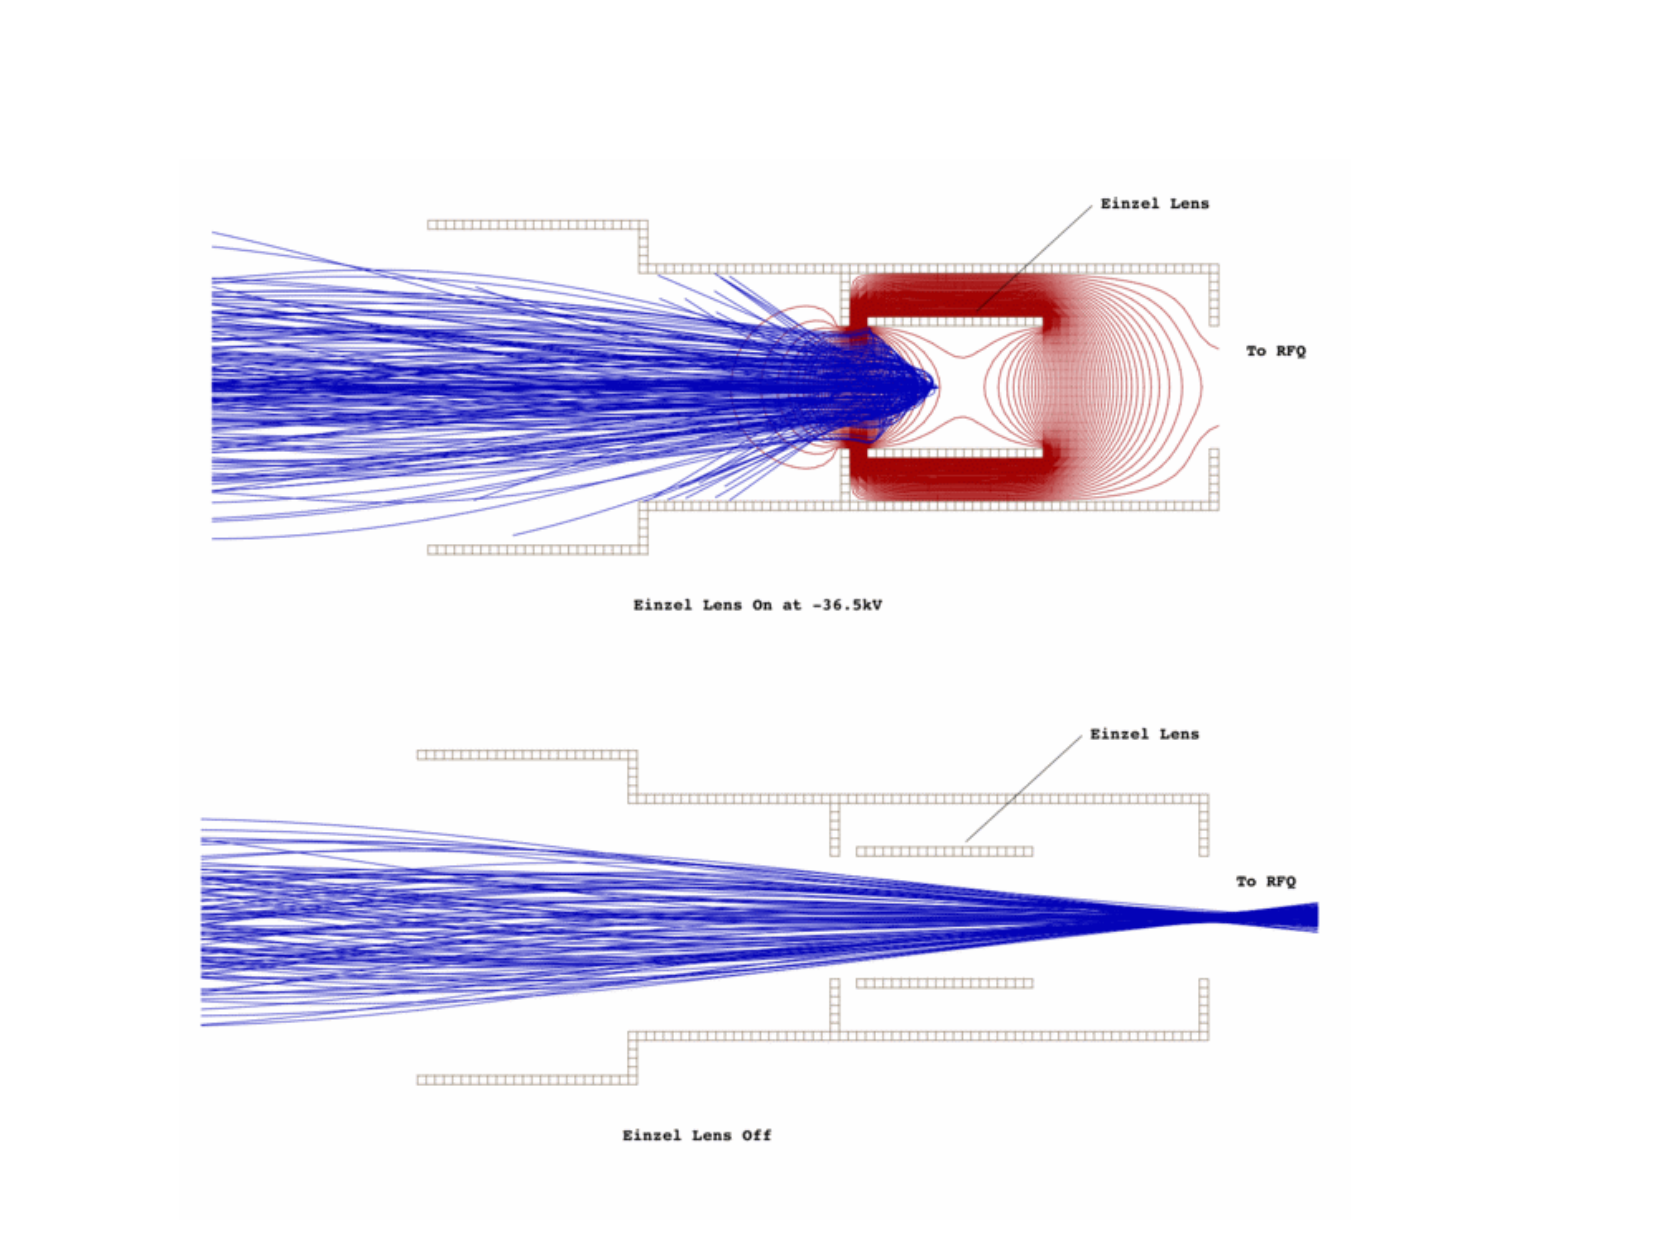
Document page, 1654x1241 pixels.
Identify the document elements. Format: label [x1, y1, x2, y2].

picture [179, 159, 1351, 1220]
